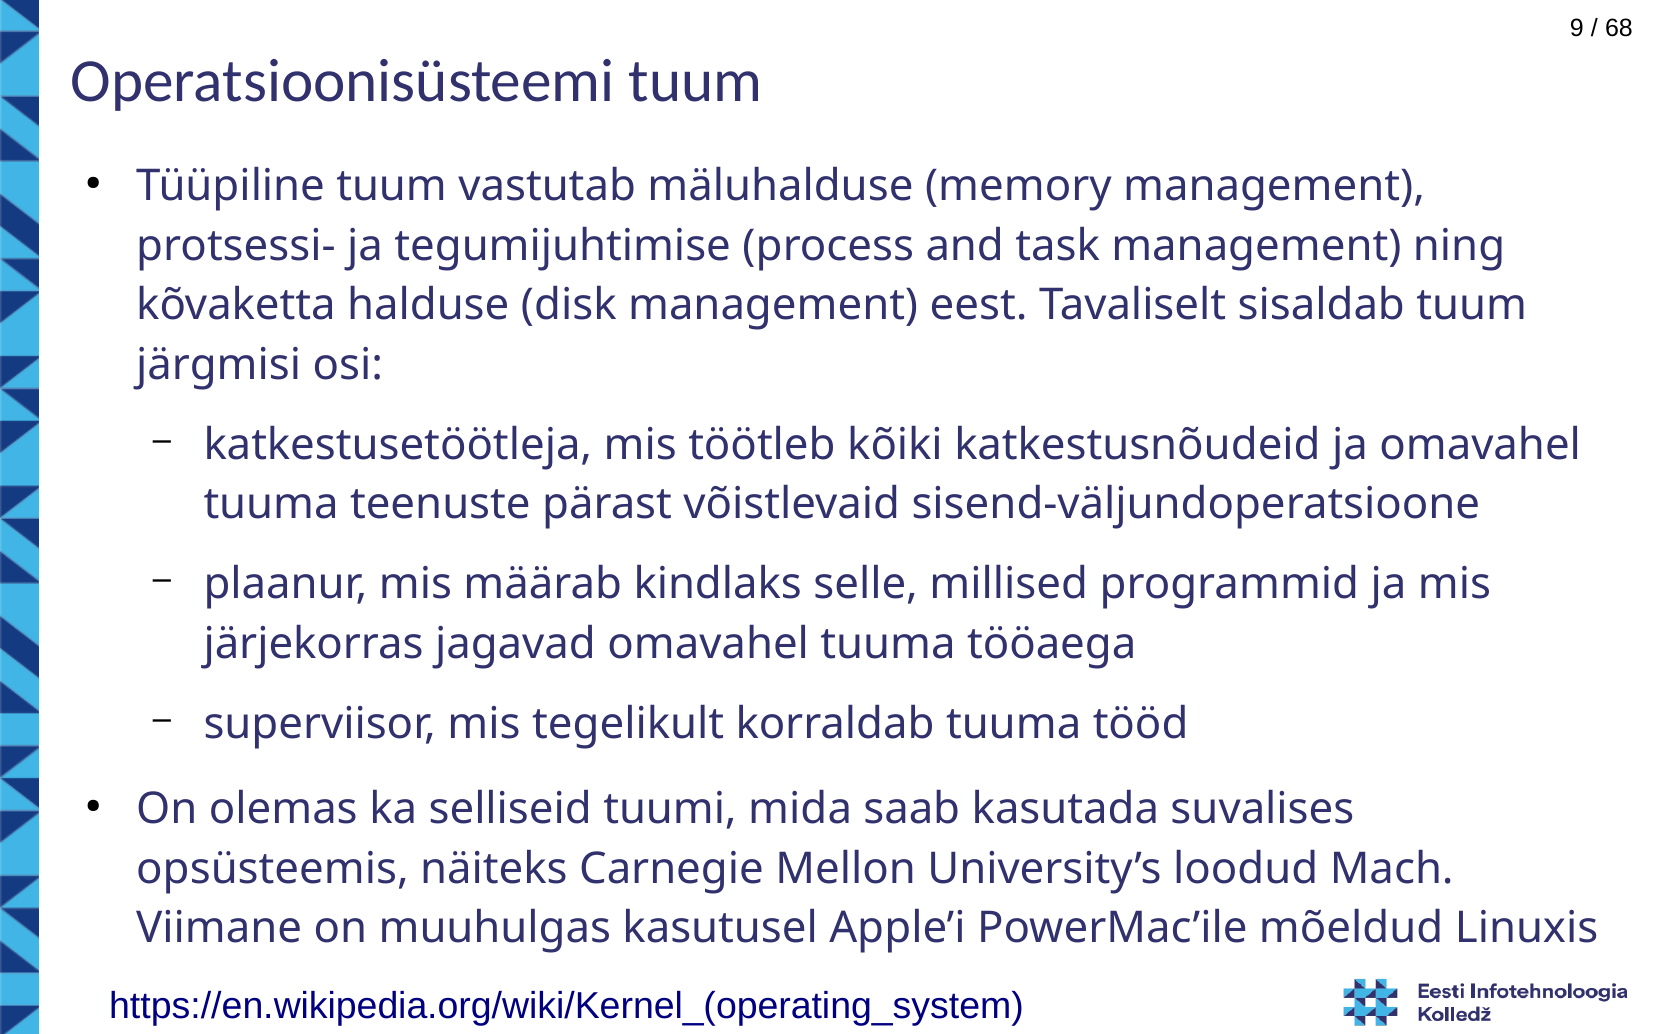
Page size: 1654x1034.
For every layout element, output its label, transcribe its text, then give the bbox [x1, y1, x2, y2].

text_box https://en.wikipedia.org/wiki/Kernel_(operating_system) [94, 977, 1040, 1034]
list Tüüpiline tuum vastutab mäluhalduse (memory management), protsessi- ja tegumijuhtimise (process and task management) ning kõvaketta halduse (disk management) eest. Tavaliselt sisaldab tuum järgmisi osi: katkestusetöötleja, mis töötleb kõiki katkestusnõudeid ja omavahel tuuma teenuste pärast võistlevaid sisend-väljundoperatsioone plaanur, mis määrab kindlaks selle, millised programmid ja mis järjekorras jagavad omavahel tuuma tööaega superviisor, mis tegelikult korraldab tuuma tööd On olemas ka selliseid tuumi, mida saab kasutada suvalises opsüsteemis, näiteks Carnegie Mellon University’s loodud Mach. Viimane on muuhulgas kasutusel Apple’i PowerMac’ile mõeldud Linuxis [68, 153, 1619, 957]
title Operatsioonisüsteemi tuum [70, 41, 1630, 130]
